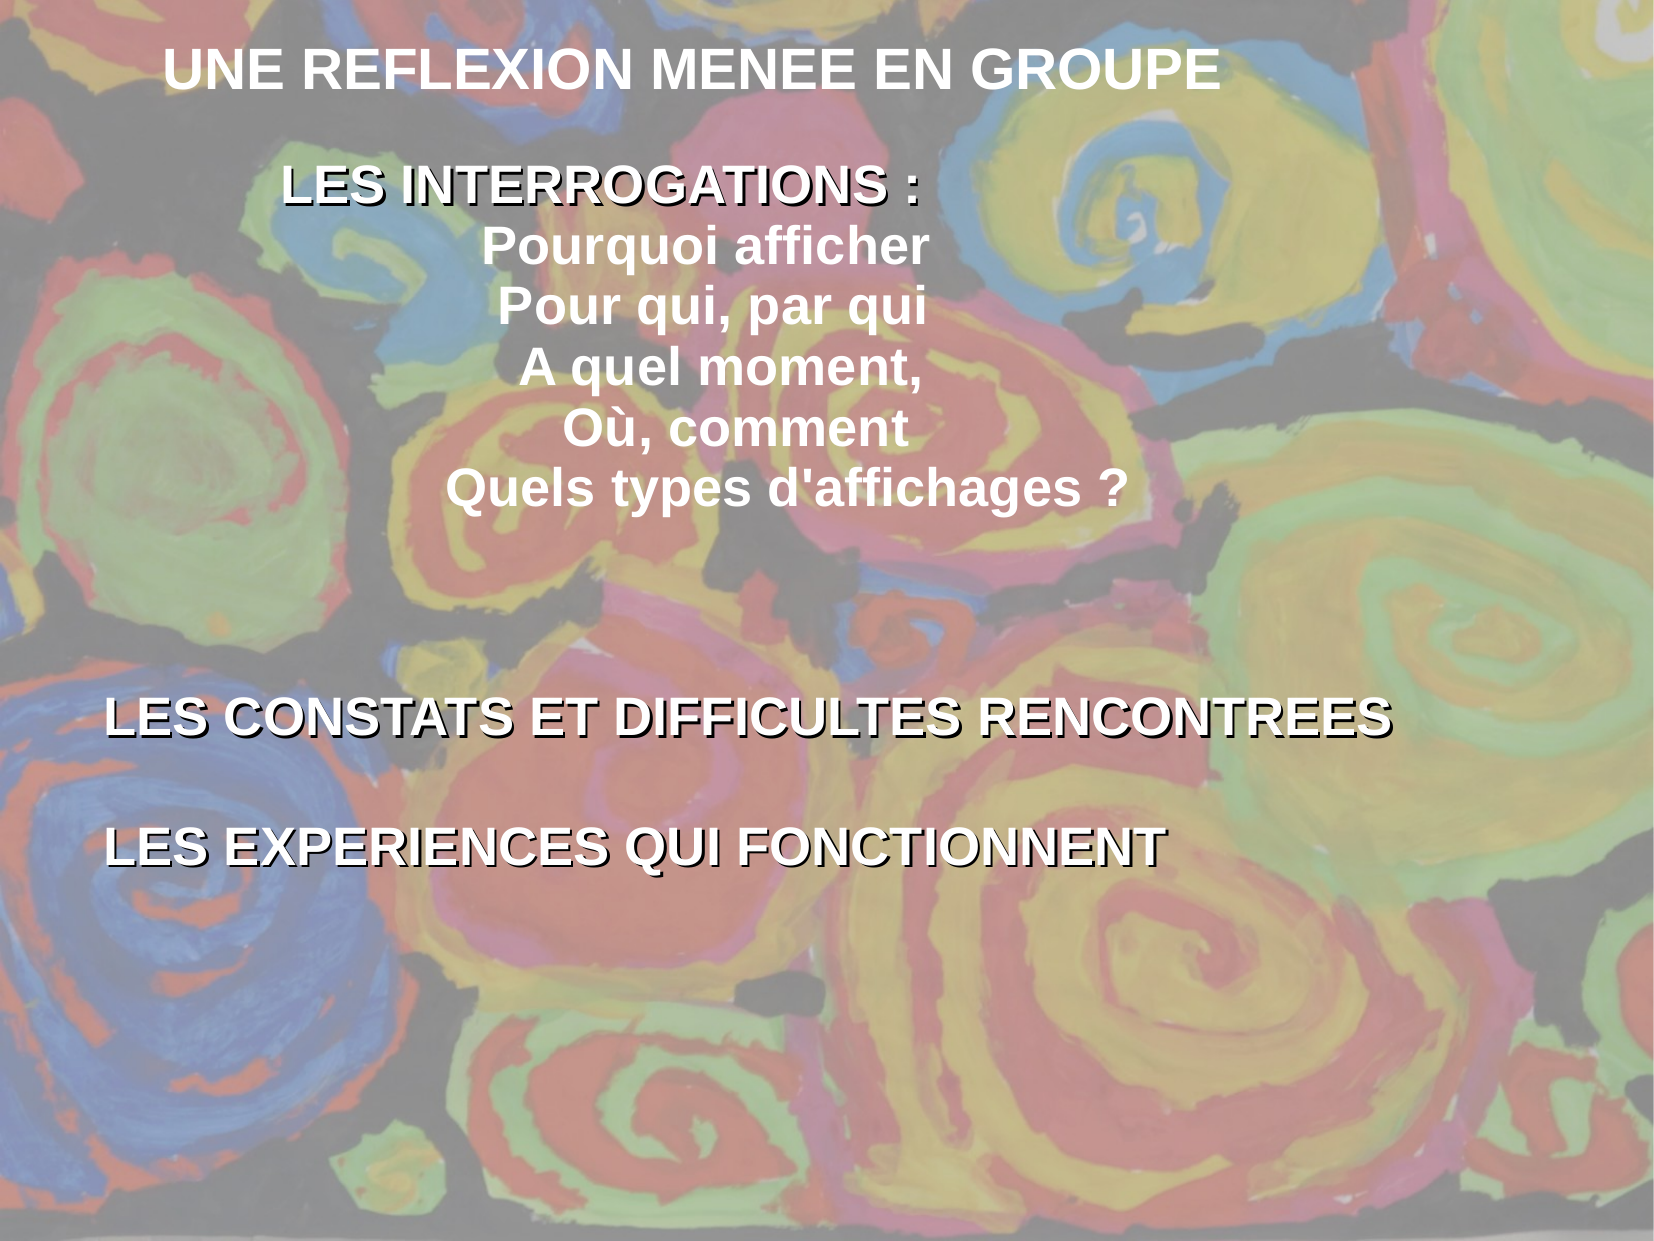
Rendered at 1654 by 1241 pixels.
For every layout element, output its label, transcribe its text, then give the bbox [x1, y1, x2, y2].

text_box LES INTERROGATIONS : Pourquoi afficher Pour qui, par qui A quel moment, Où, comment Quels types d'affichages ? [265, 147, 1164, 575]
text_box LES EXPERIENCES QUI FONCTIONNENT [88, 808, 1388, 886]
picture [0, 0, 1654, 1241]
text_box UNE REFLEXION MENEE EN GROUPE [147, 29, 1241, 111]
text_box LES CONSTATS ET DIFFICULTES RENCONTREES [88, 679, 1447, 756]
